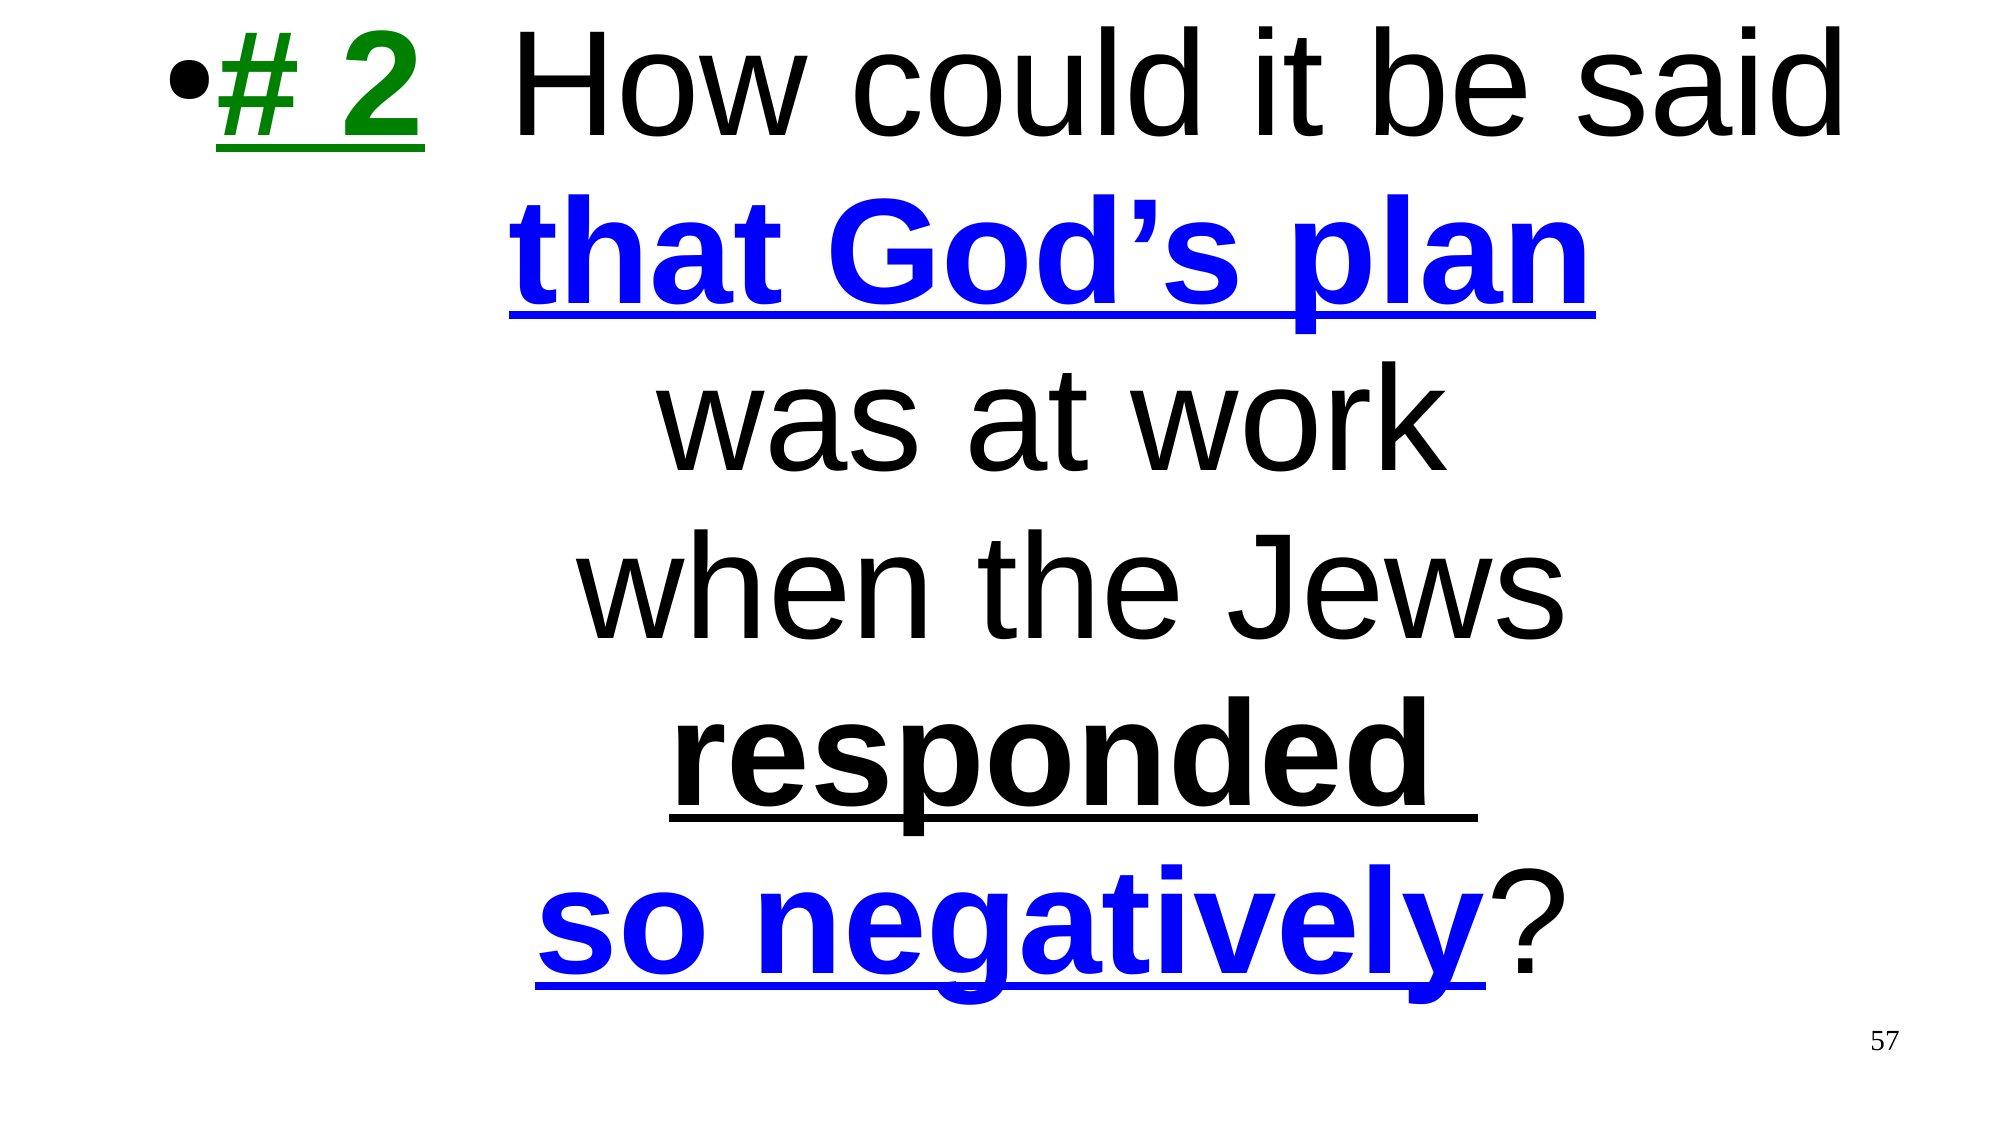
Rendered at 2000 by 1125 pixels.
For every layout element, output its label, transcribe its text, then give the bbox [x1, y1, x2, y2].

list # 2 How could it be said that God’s plan was at work when the Jews responded so negatively? [0, 0, 1996, 1123]
